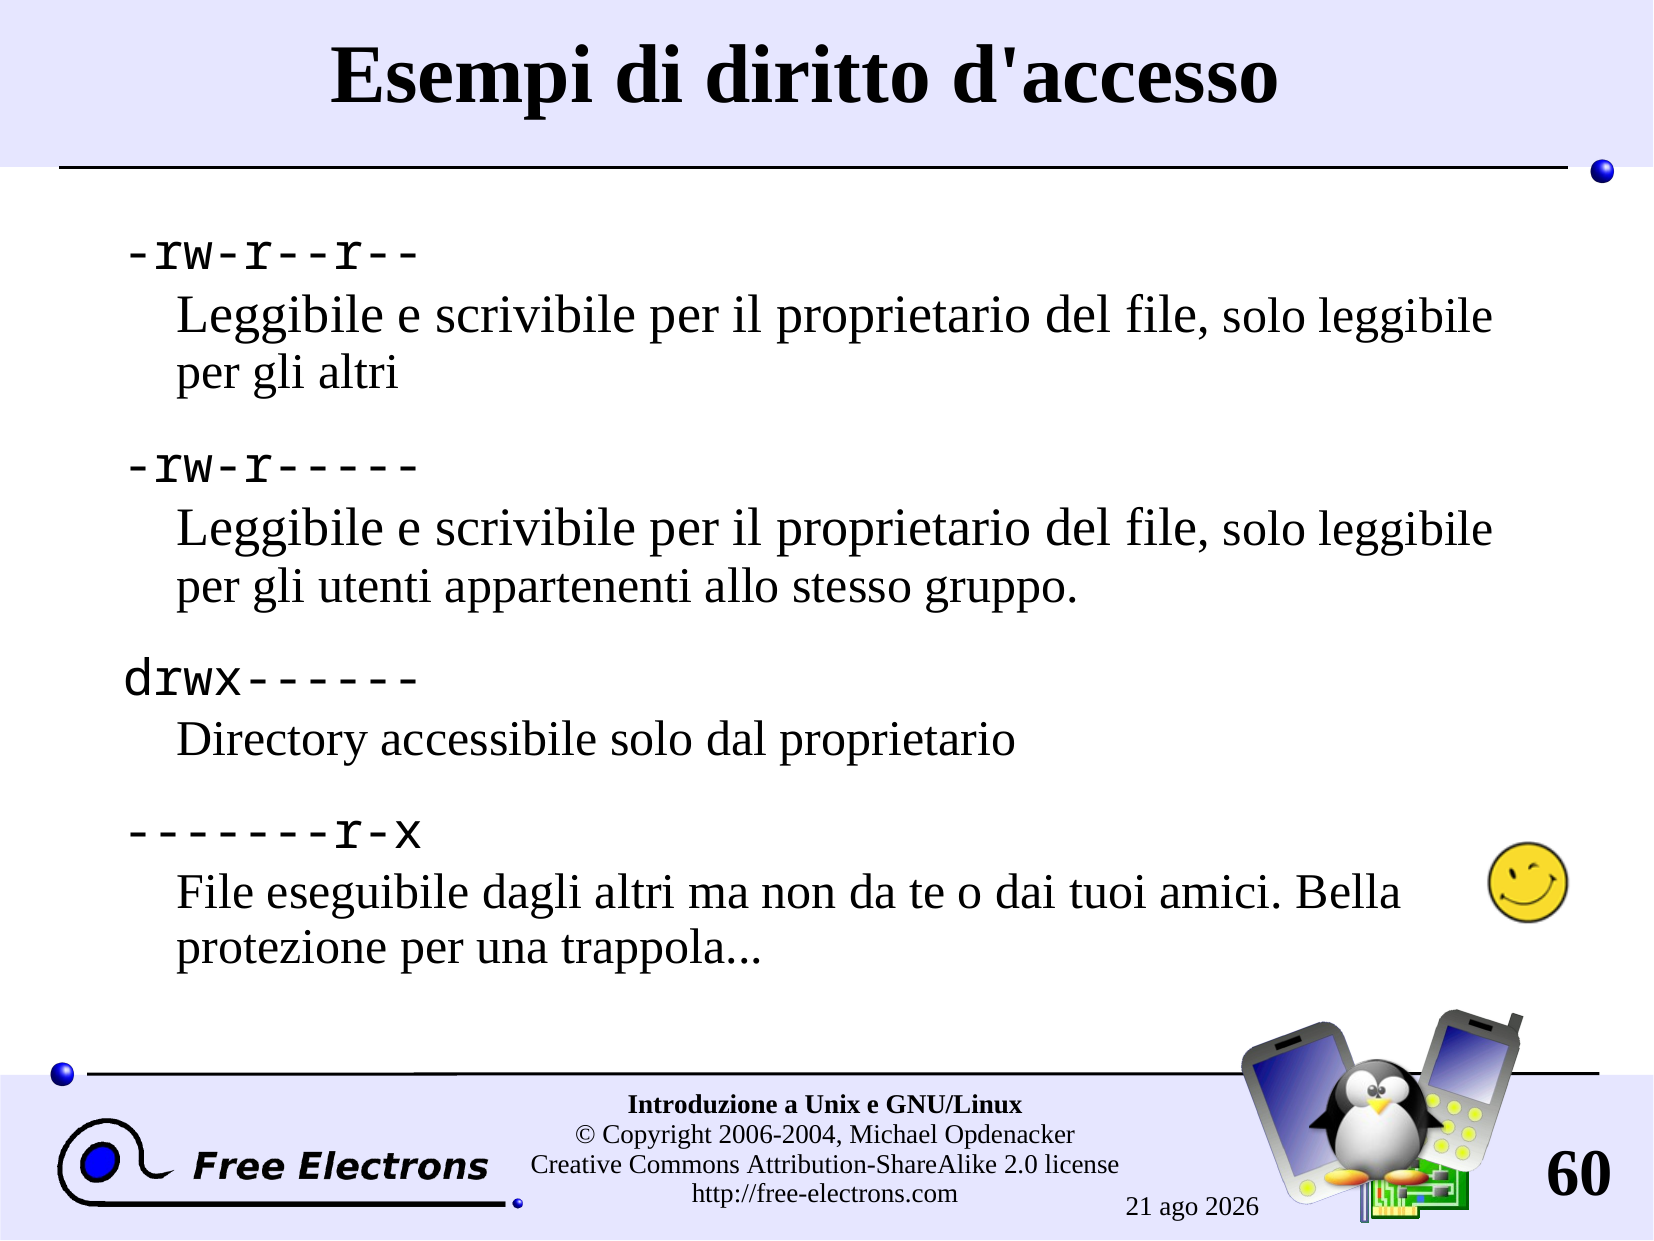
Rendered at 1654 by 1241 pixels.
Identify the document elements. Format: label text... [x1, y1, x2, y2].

picture [1231, 1007, 1538, 1241]
picture [1486, 841, 1571, 925]
title Esempi di diritto d'accesso [60, 20, 1551, 130]
picture [50, 1107, 527, 1216]
list -rw-r--r-- Leggibile e scrivibile per il proprietario del file, solo leggibile per gli altri -rw-r----- Leggibile e scrivibile per il proprietario del file, solo leggibile per gli utenti appartenenti allo stesso gruppo. drwx------ Directory accessibile solo dal proprietario -------r-x File eseguibile dagli altri ma non da te o dai tuoi amici. Bella protezione per una trappola... [105, 216, 1518, 1066]
